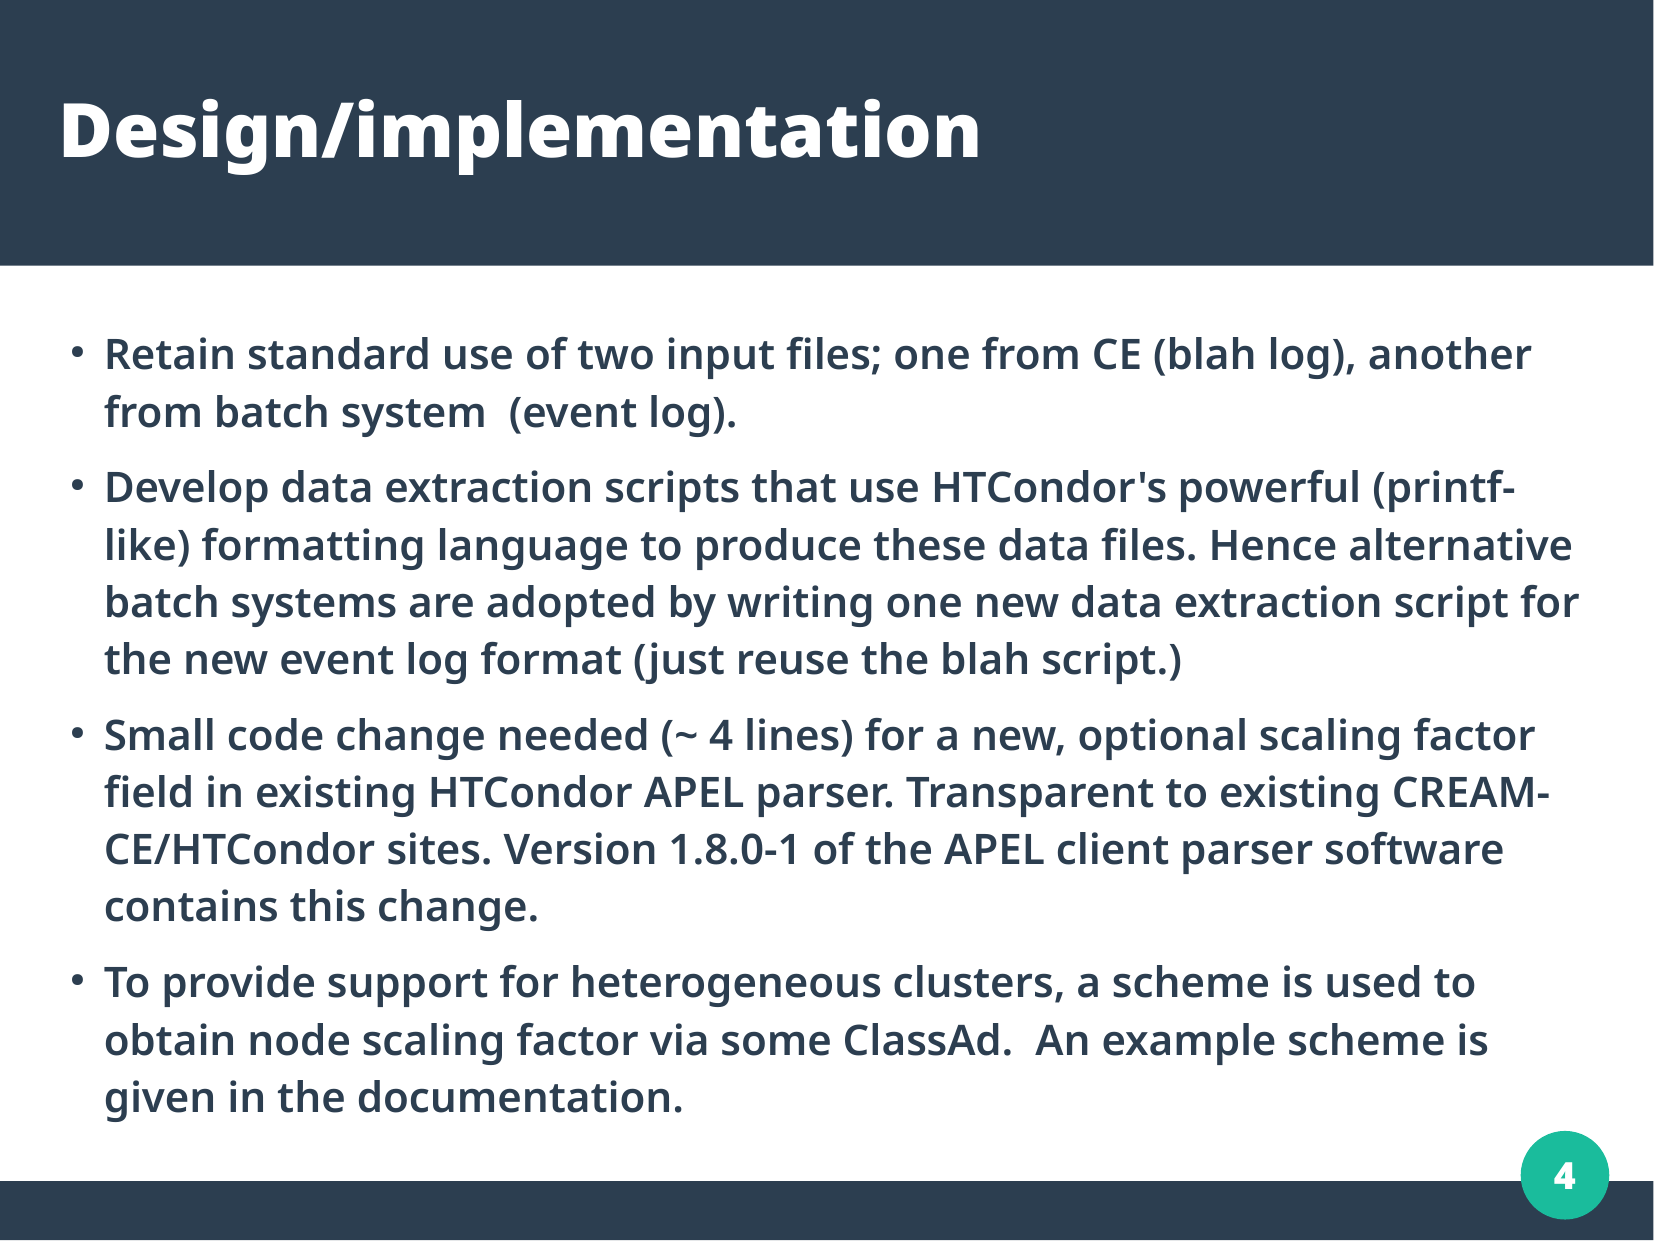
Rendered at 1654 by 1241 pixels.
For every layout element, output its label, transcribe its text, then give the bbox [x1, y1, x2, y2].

title Design/implementation [59, 49, 1595, 207]
list Retain standard use of two input files; one from CE (blah log), another from batch system (event log). Develop data extraction scripts that use HTCondor's powerful (printf-like) formatting language to produce these data files. Hence alternative batch systems are adopted by writing one new data extraction script for the new event log format (just reuse the blah script.) Small code change needed (~ 4 lines) for a new, optional scaling factor field in existing HTCondor APEL parser. Transparent to existing CREAM-CE/HTCondor sites. Version 1.8.0-1 of the APEL client parser software contains this change. To provide support for heterogeneous clusters, a scheme is used to obtain node scaling factor via some ClassAd. An example scheme is given in the documentation. [59, 324, 1595, 1152]
